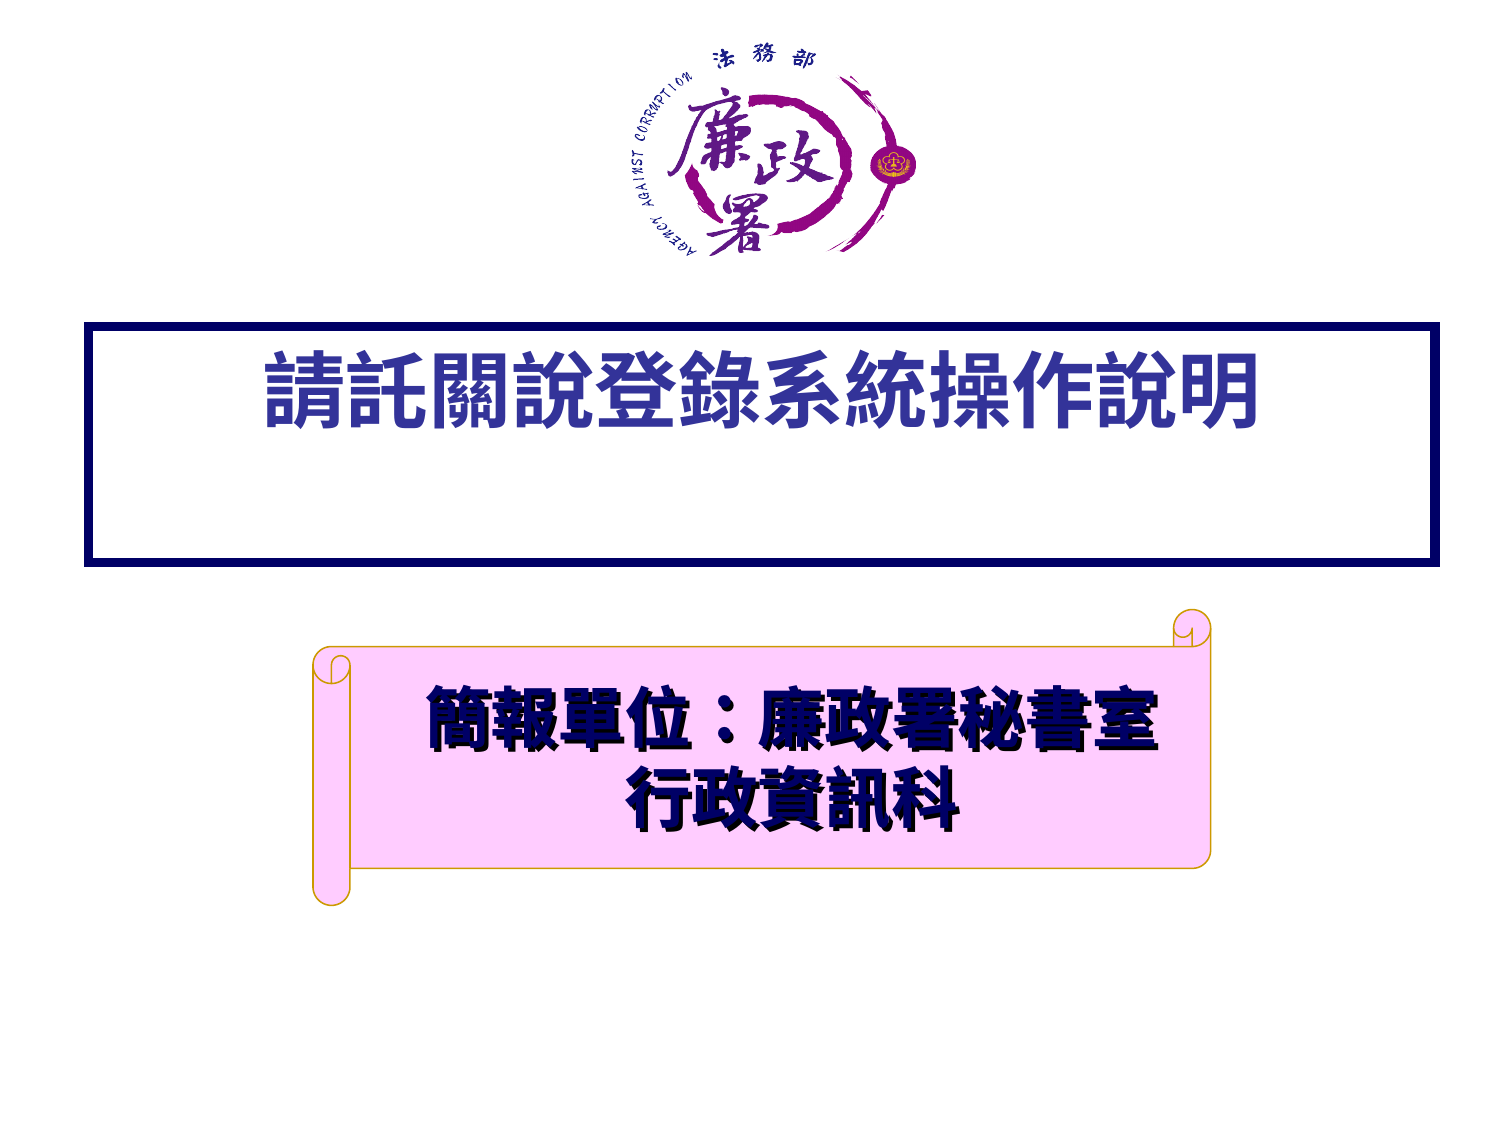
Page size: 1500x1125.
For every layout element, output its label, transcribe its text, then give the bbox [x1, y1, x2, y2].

text_box 請託關說登錄系統操作說明 [45, 350, 1478, 539]
text_box [312, 609, 1211, 906]
picture [631, 42, 916, 256]
text_box 簡報單位：廉政署秘書室行政資訊科 [395, 668, 1187, 846]
